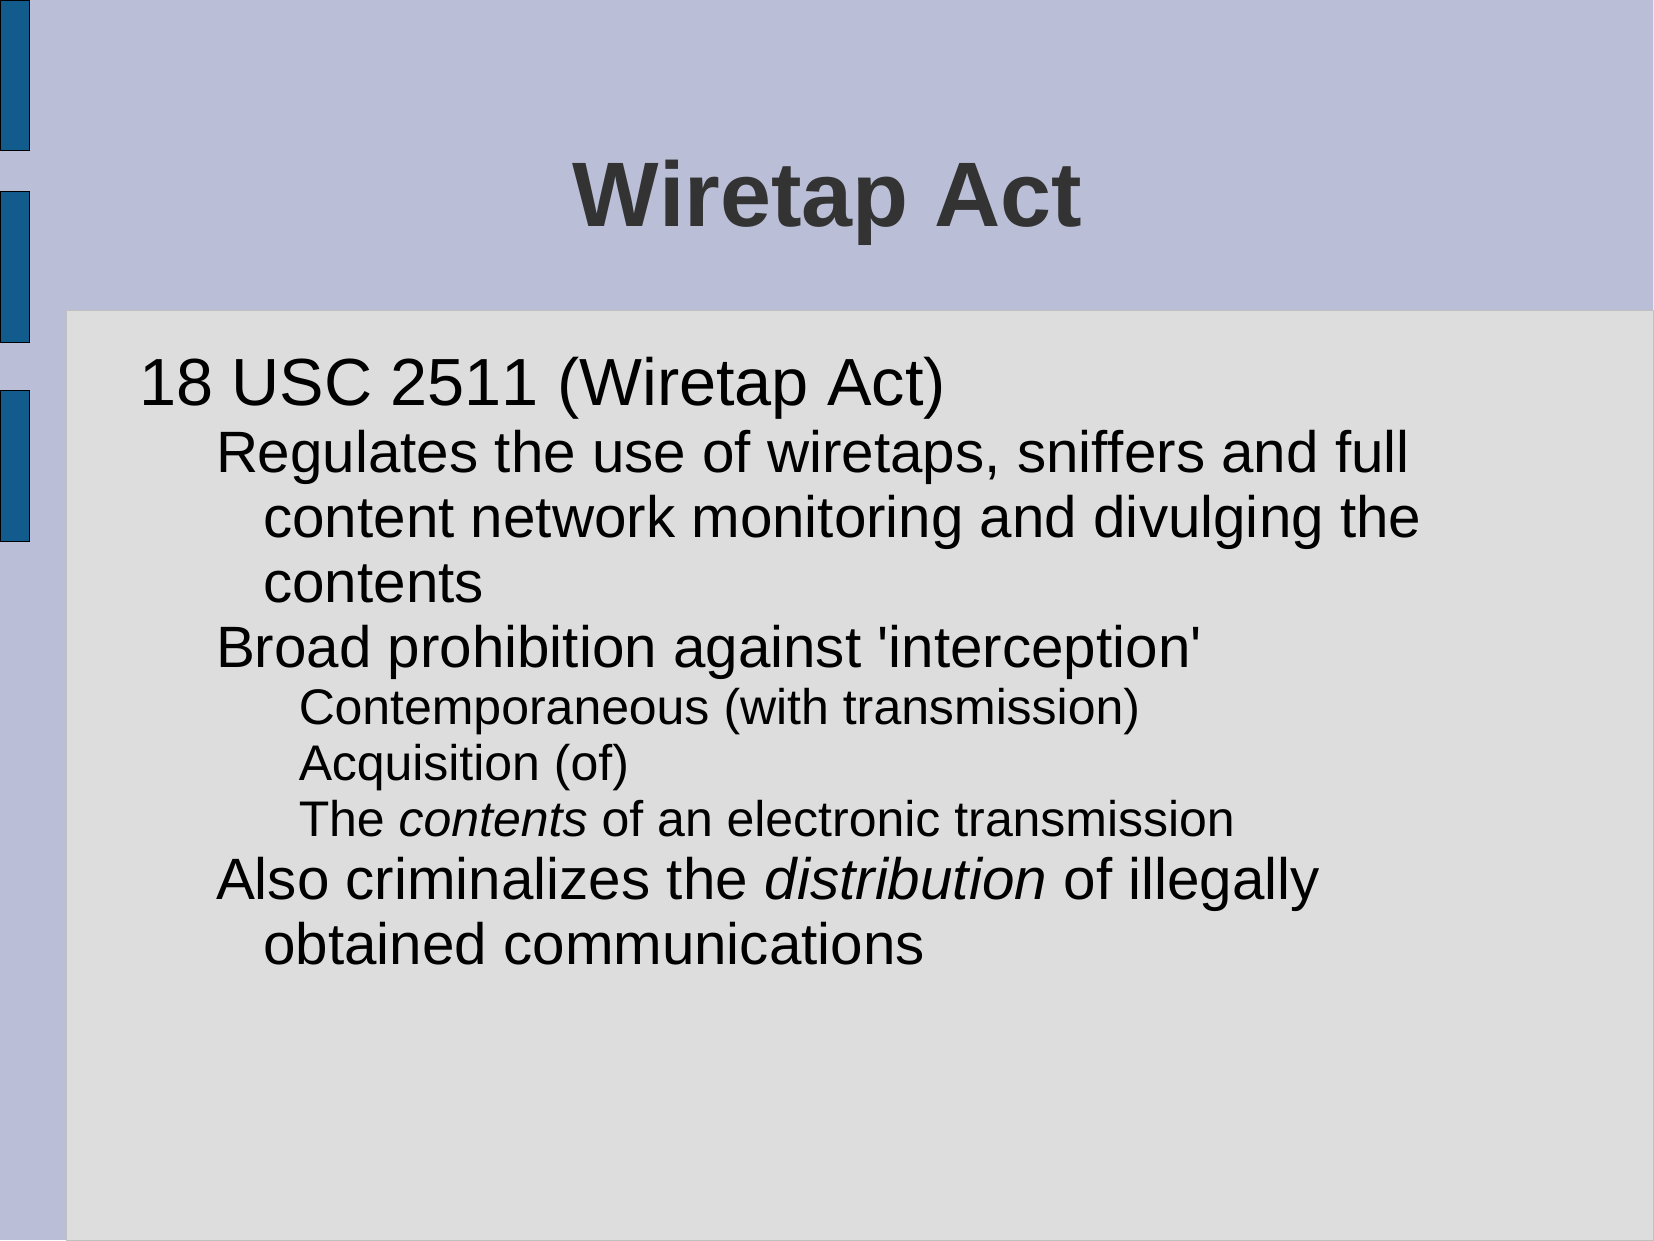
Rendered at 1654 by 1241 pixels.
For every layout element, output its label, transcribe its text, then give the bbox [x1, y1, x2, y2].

list 18 USC 2511 (Wiretap Act) Regulates the use of wiretaps, sniffers and full content network monitoring and divulging the contents Broad prohibition against 'interception' Contemporaneous (with transmission) Acquisition (of) The contents of an electronic transmission Also criminalizes the distribution of illegally obtained communications [121, 344, 1534, 1112]
title Wiretap Act [121, 98, 1534, 291]
